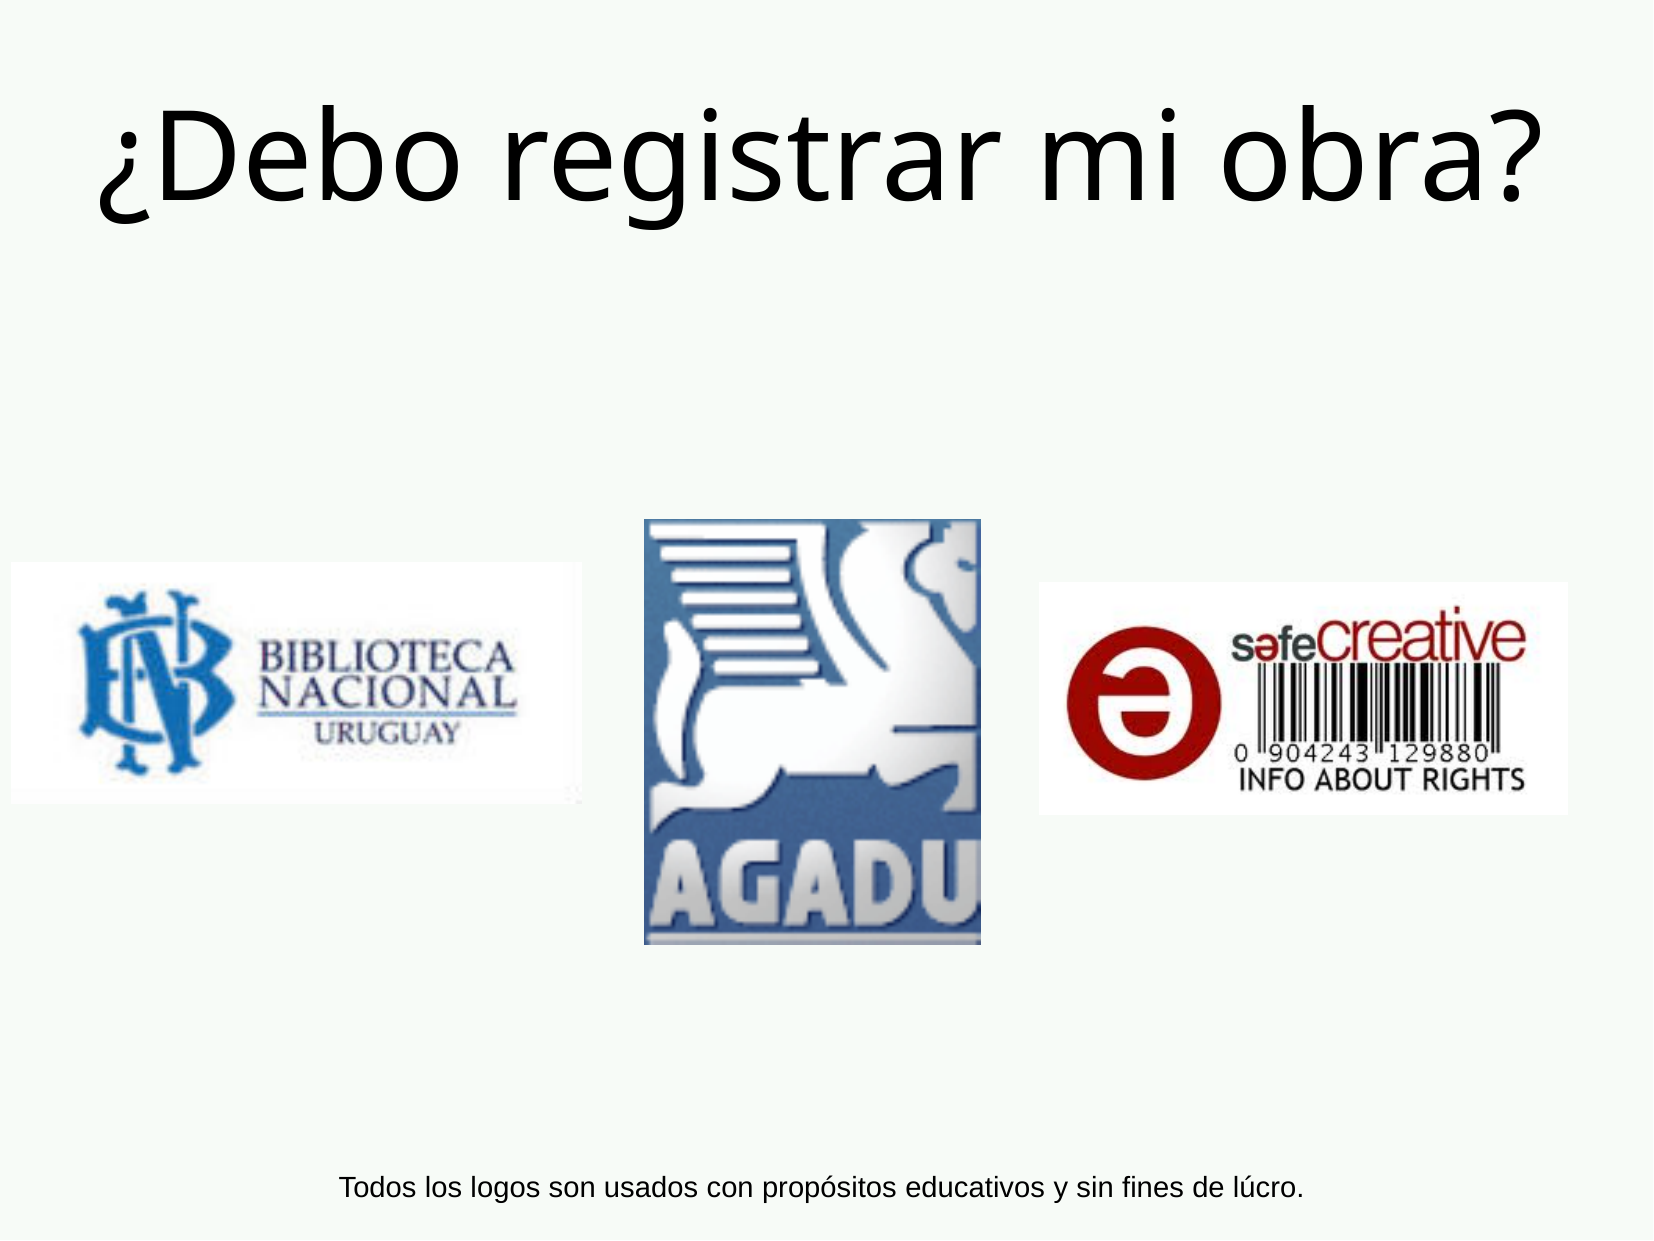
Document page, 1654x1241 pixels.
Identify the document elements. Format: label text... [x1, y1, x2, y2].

text_box Todos los logos son usados con propósitos educativos y sin fines de lúcro. [50, 1163, 1595, 1211]
picture [1039, 582, 1568, 815]
text_box ¿Debo registrar mi obra? [11, 59, 1630, 378]
picture [644, 519, 981, 945]
picture [11, 562, 582, 804]
